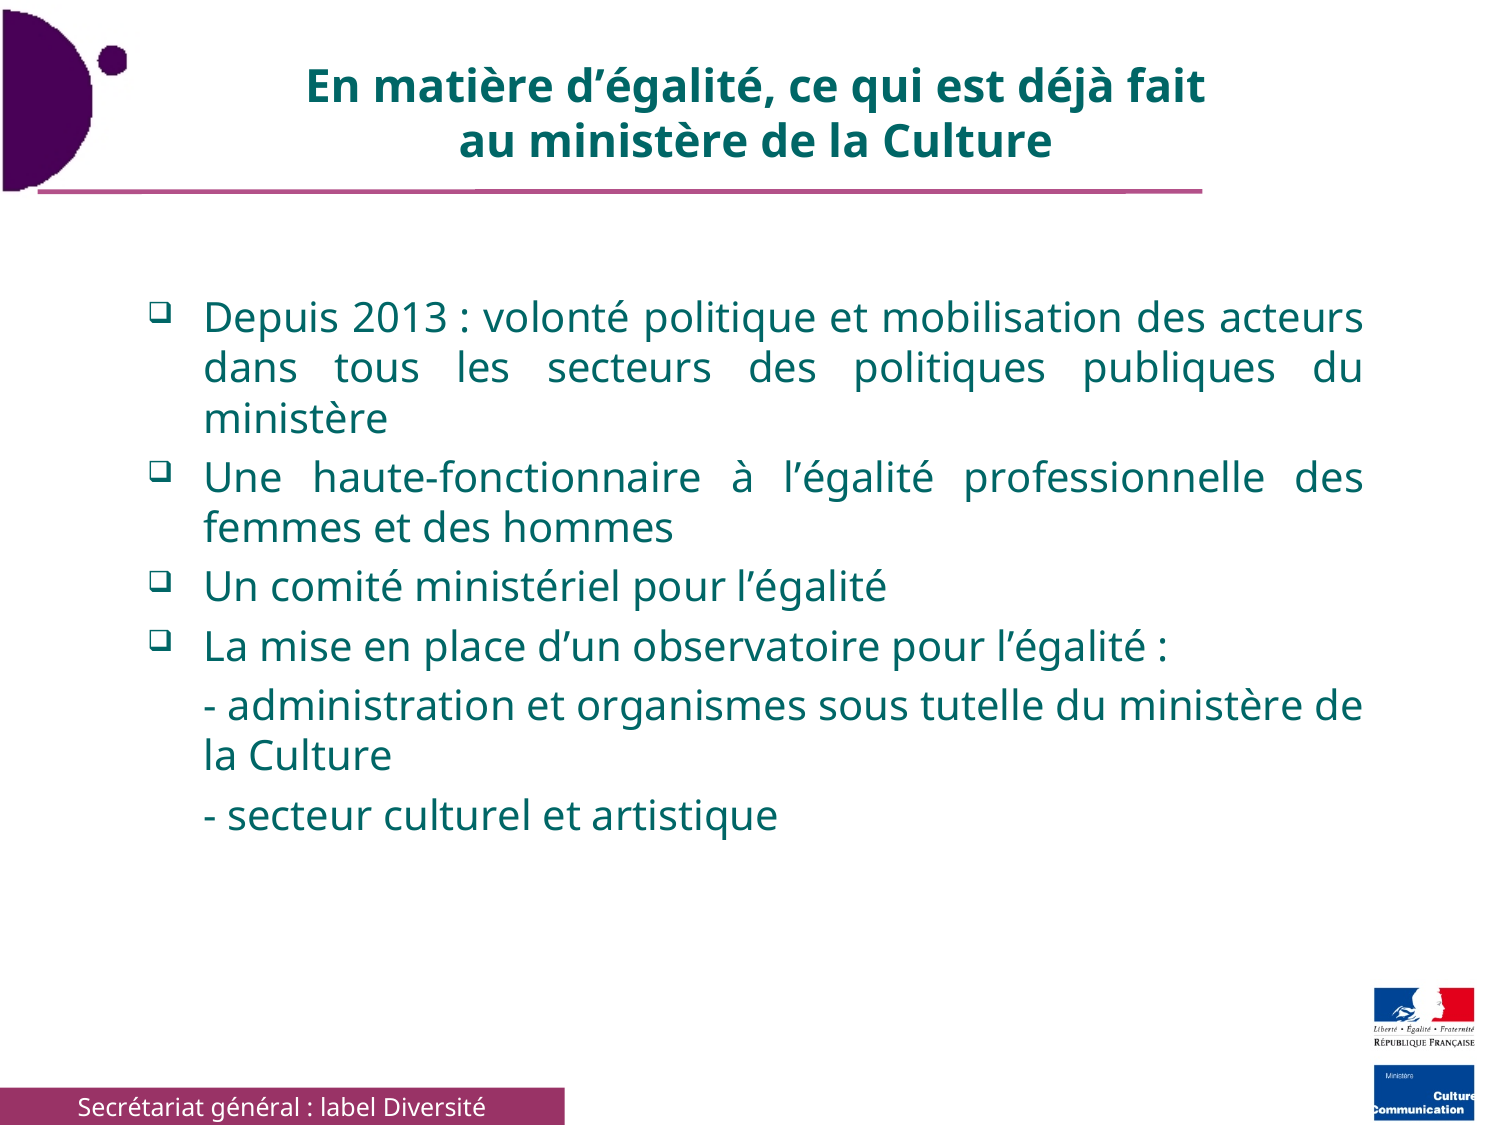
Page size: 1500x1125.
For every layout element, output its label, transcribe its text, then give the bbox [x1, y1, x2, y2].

text_box En matière d’égalité, ce qui est déjà fait au ministère de la Culture [118, 41, 1394, 179]
list Depuis 2013 : volonté politique et mobilisation des acteurs dans tous les secteurs des politiques publiques du ministère Une haute-fonctionnaire à l’égalité professionnelle des femmes et des hommes Un comité ministériel pour l’égalité La mise en place d’un observatoire pour l’égalité : - administration et organismes sous tutelle du ministère de la Culture - secteur culturel et artistique [132, 283, 1380, 1016]
picture [1370, 979, 1477, 1125]
picture [0, 0, 149, 204]
